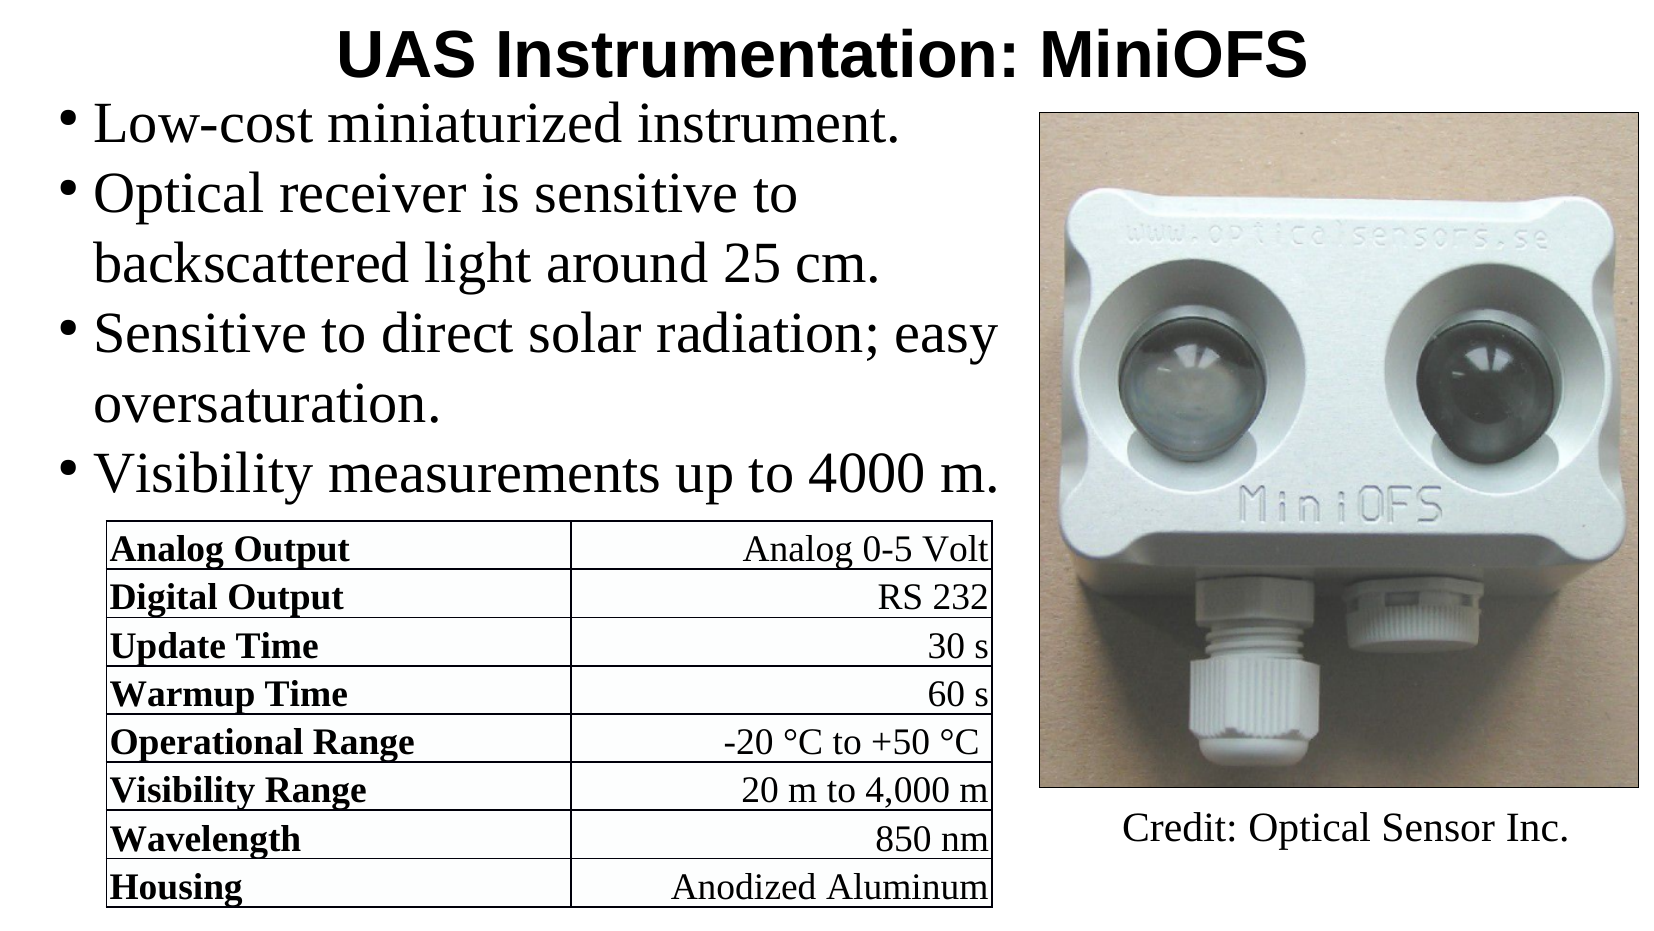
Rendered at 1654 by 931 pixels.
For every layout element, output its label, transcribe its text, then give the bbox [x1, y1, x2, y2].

table_cell Operational Range [107, 715, 570, 761]
table_cell 60 s [572, 667, 991, 713]
table_cell Anodized Aluminum [572, 859, 991, 906]
table_cell Warmup Time [107, 667, 570, 713]
title UAS Instrumentation: MiniOFS [0, 0, 1651, 101]
table_cell Update Time [107, 618, 570, 665]
picture [1039, 112, 1639, 788]
table_cell Digital Output [107, 570, 570, 617]
table_cell 20 m to 4,000 m [572, 763, 991, 809]
table_header Analog Output [107, 522, 570, 568]
text_box Low-cost miniaturized instrument. Optical receiver is sensitive to backscattered light around 25 cm. Sensitive to direct solar radiation; easy oversaturation. Visibility measurements up to 4000 m. [8, 77, 1051, 512]
table_cell 850 nm [572, 811, 991, 858]
table_cell Visibility Range [107, 763, 570, 809]
table_cell Wavelength [107, 811, 570, 858]
table_cell 30 s [572, 618, 991, 665]
table_cell RS 232 [572, 570, 991, 617]
table_header Analog 0-5 Volt [572, 522, 991, 568]
table_cell Housing [107, 859, 570, 906]
text_box Credit: Optical Sensor Inc. [1077, 801, 1615, 861]
table_cell -20 °C to +50 °C [572, 715, 991, 761]
